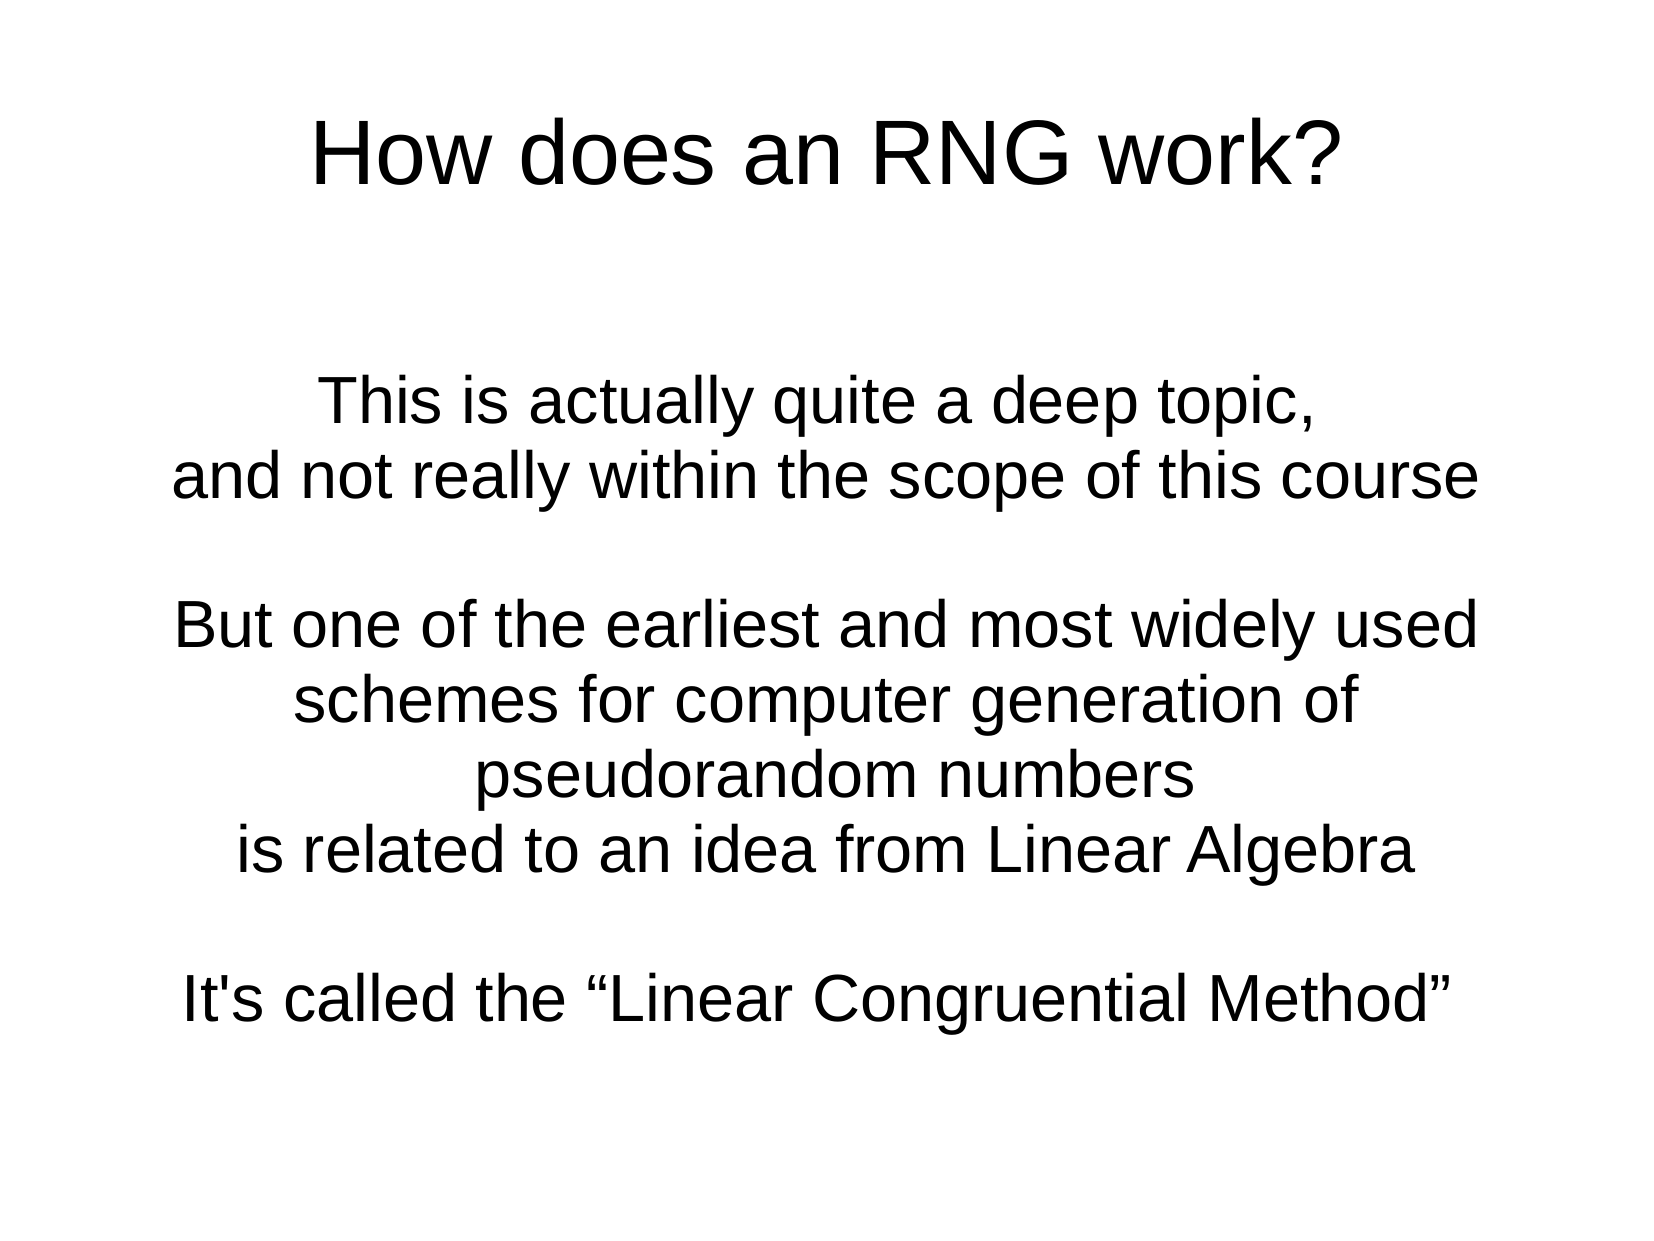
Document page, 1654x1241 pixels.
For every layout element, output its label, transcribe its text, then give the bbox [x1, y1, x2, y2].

subtitle This is actually quite a deep topic, and not really within the scope of this course But one of the earliest and most widely used schemes for computer generation of pseudorandom numbers is related to an idea from Linear Algebra It's called the “Linear Congruential Method” [82, 297, 1571, 1102]
title How does an RNG work? [82, 56, 1571, 250]
